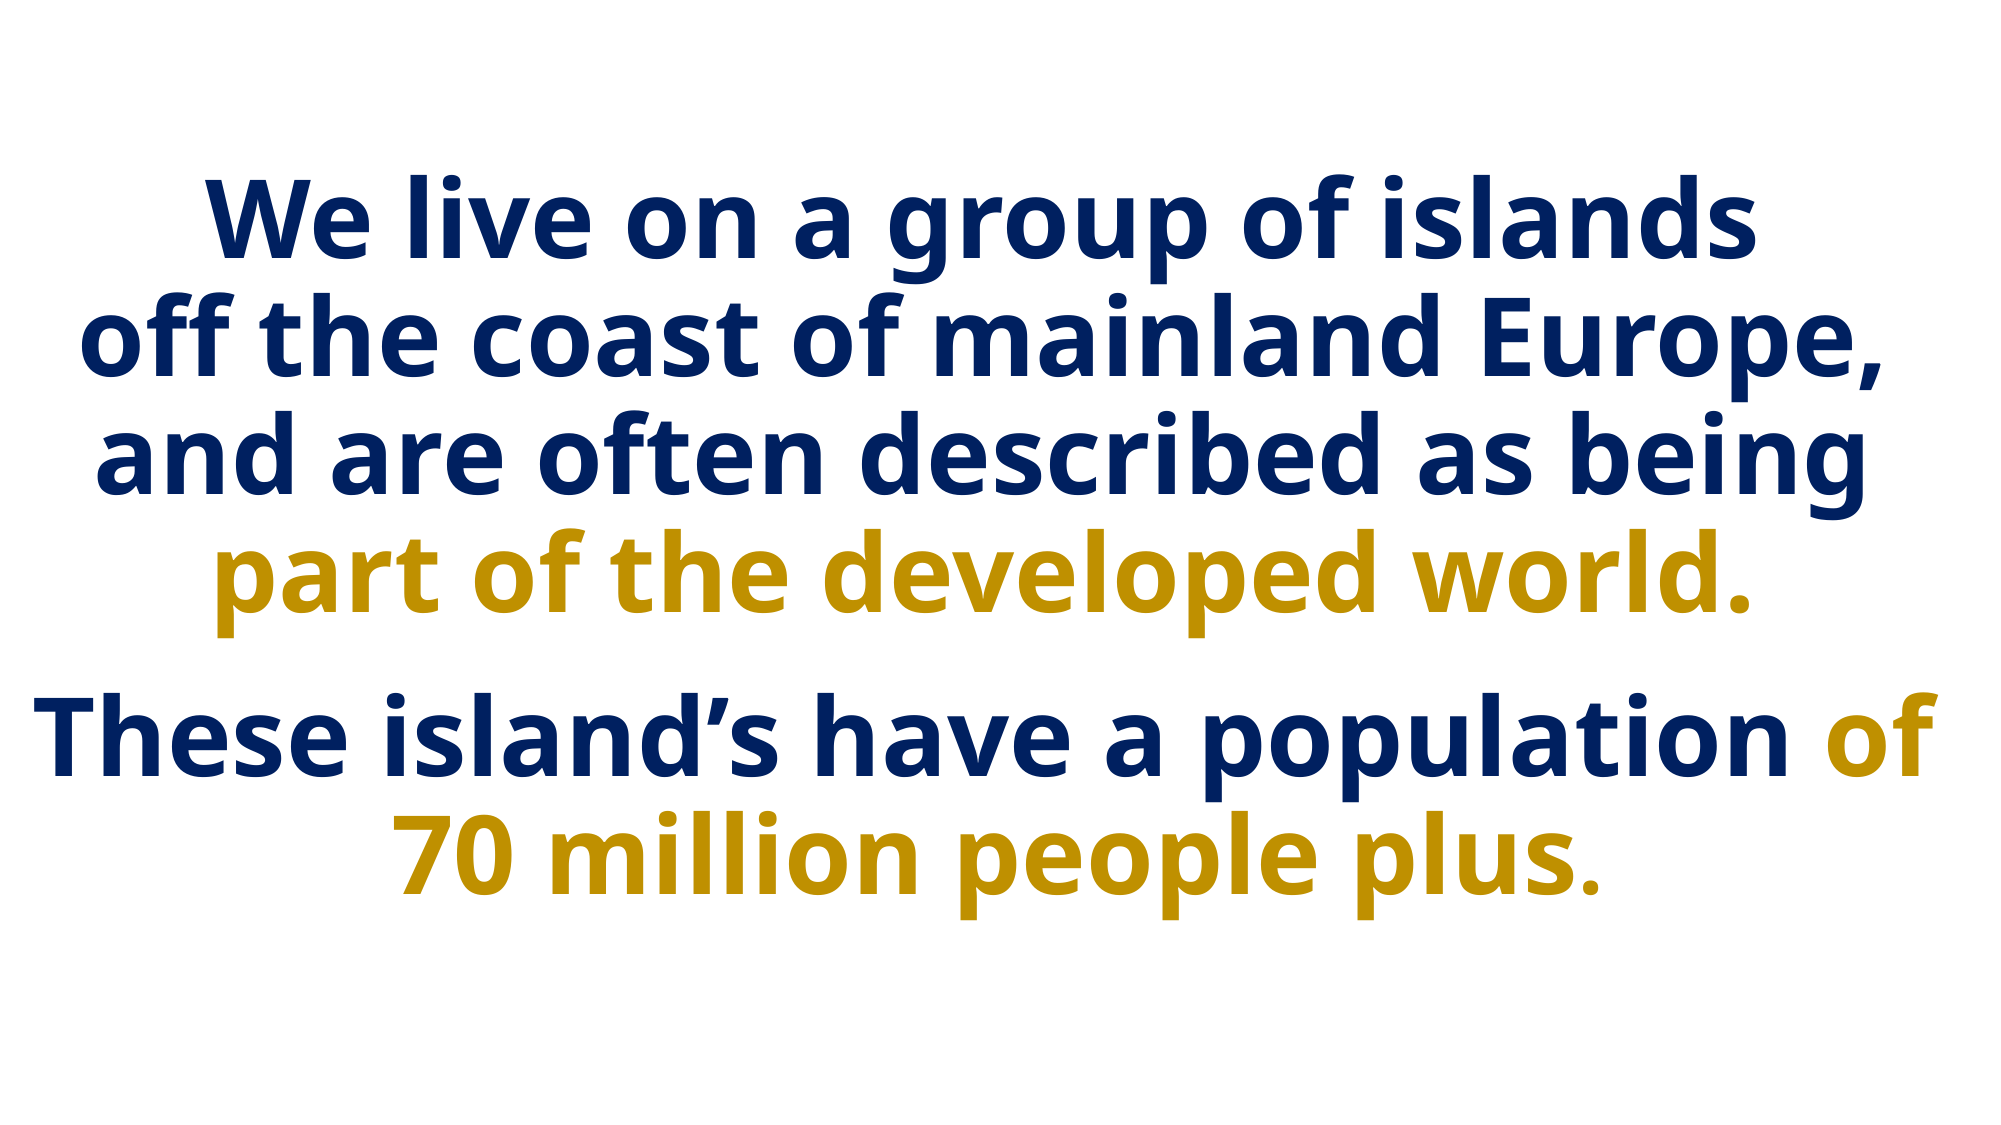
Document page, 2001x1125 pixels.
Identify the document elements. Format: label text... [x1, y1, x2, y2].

title We live on a group of islands off the coast of mainland Europe, and are often described as being part of the developed world. These island’s have a population of 70 million people plus. [15, 138, 1981, 1016]
